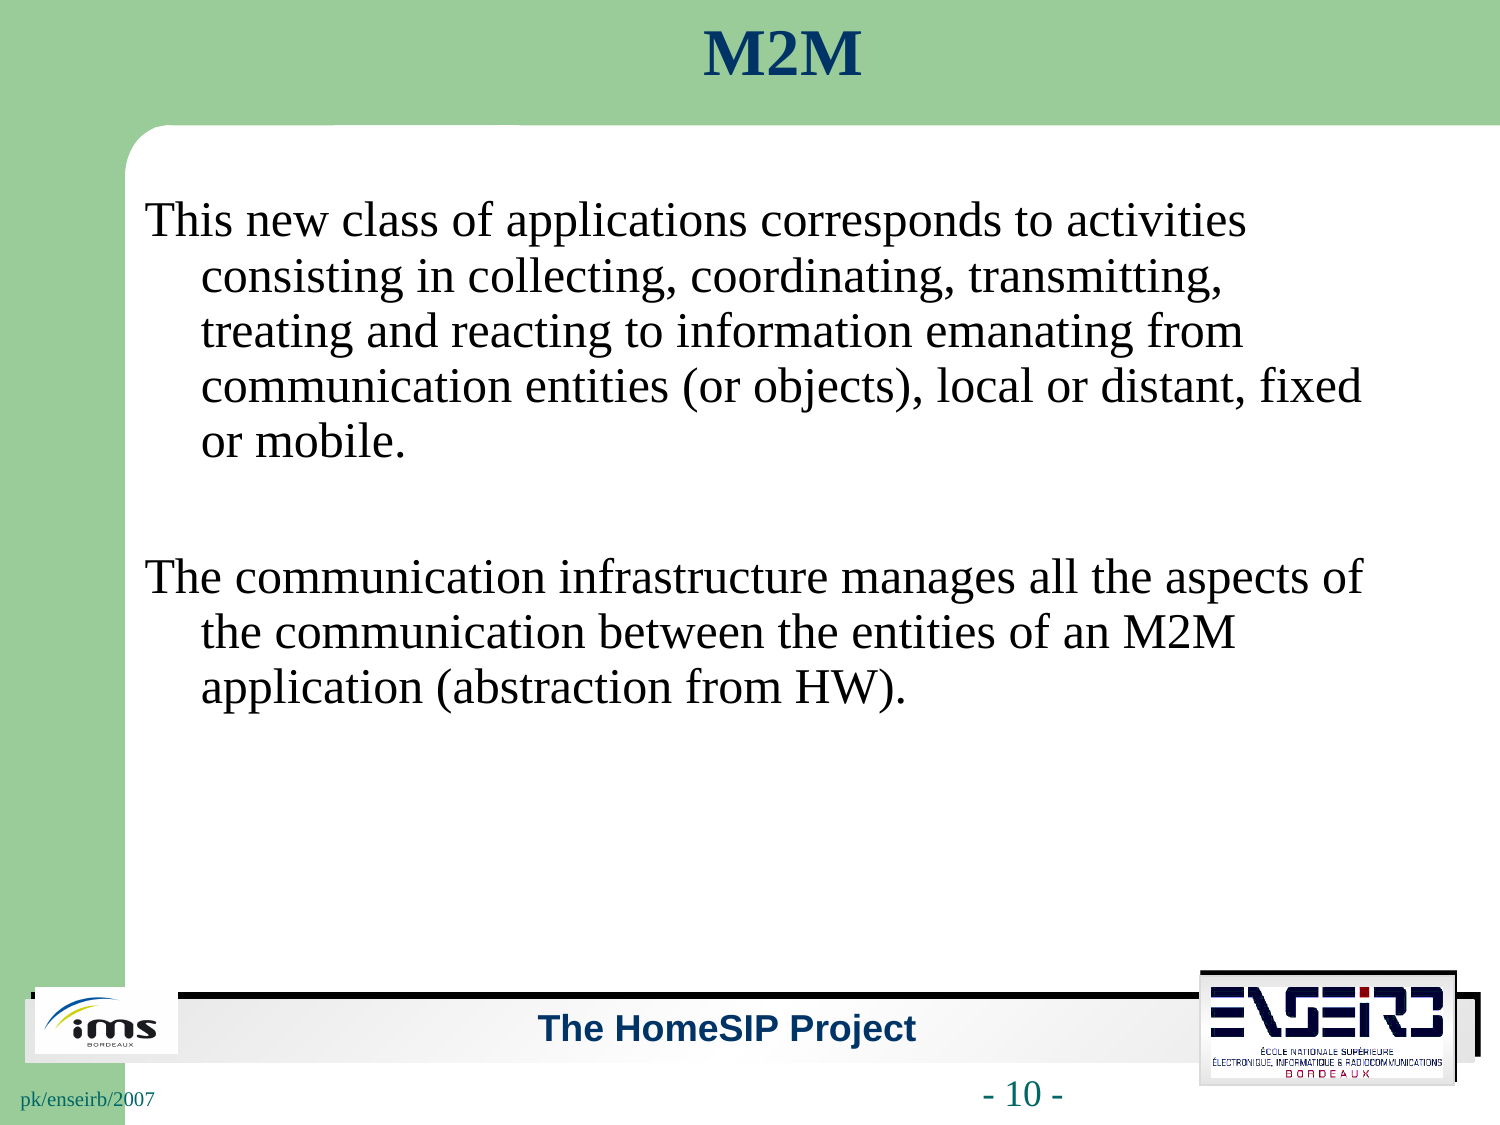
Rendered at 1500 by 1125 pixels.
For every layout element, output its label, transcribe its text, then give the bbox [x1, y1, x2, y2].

picture [1211, 987, 1443, 1078]
text_box M2M [246, 8, 1322, 99]
text_box This new class of applications corresponds to activities consisting in collecting, coordinating, transmitting, treating and reacting to information emanating from communication entities (or objects), local or distant, fixed or mobile. The communication infrastructure manages all the aspects of the communication between the entities of an M2M application (abstraction from HW). [129, 184, 1392, 796]
picture [35, 987, 178, 1054]
